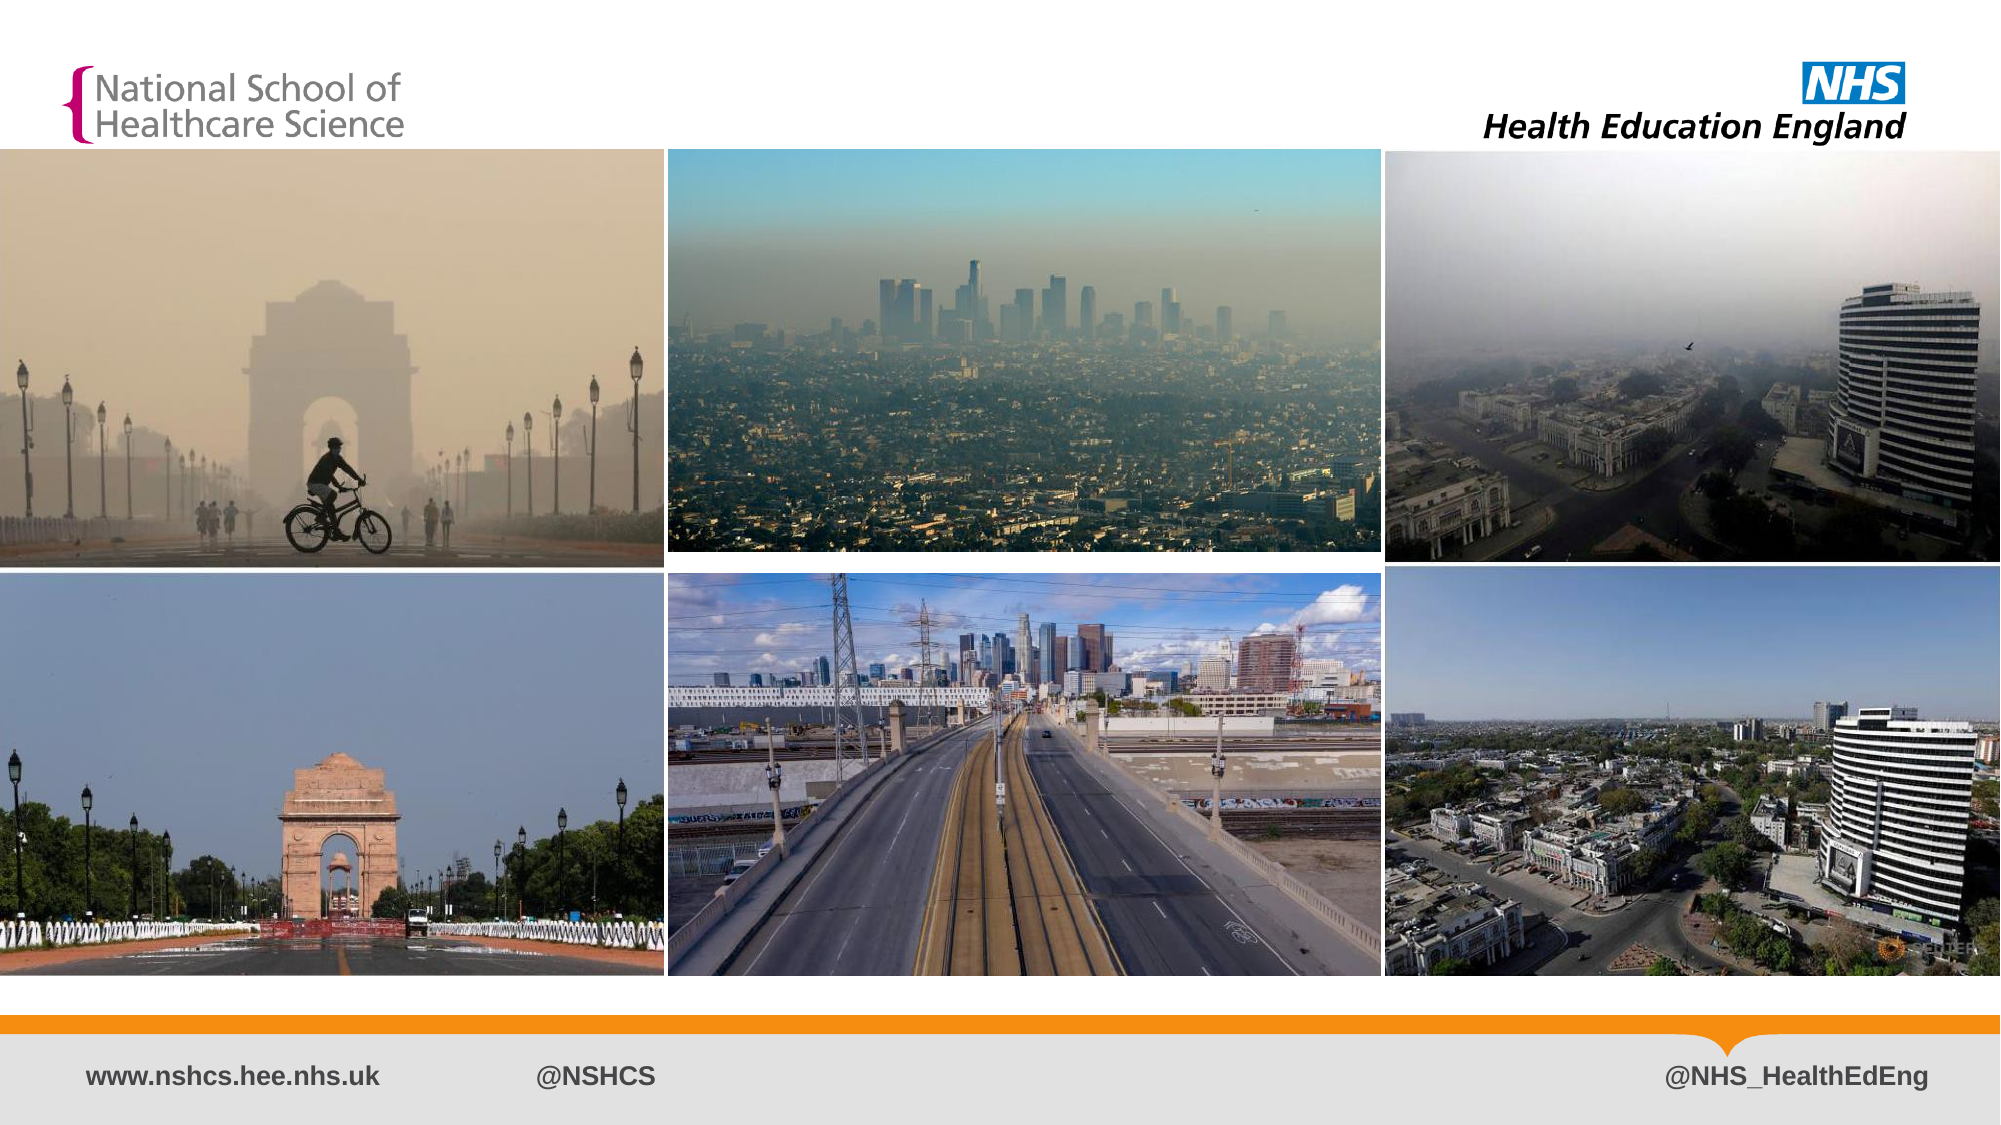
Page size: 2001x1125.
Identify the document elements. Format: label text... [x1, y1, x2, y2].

text_box @NHS_HealthEdEng [1662, 1059, 1934, 1094]
picture [668, 573, 1381, 976]
text_box @NSHCS [533, 1059, 659, 1094]
picture [0, 149, 664, 976]
picture [668, 149, 1381, 552]
text_box www.nshcs.hee.nhs.uk [83, 1059, 385, 1094]
picture [1385, 149, 2000, 976]
